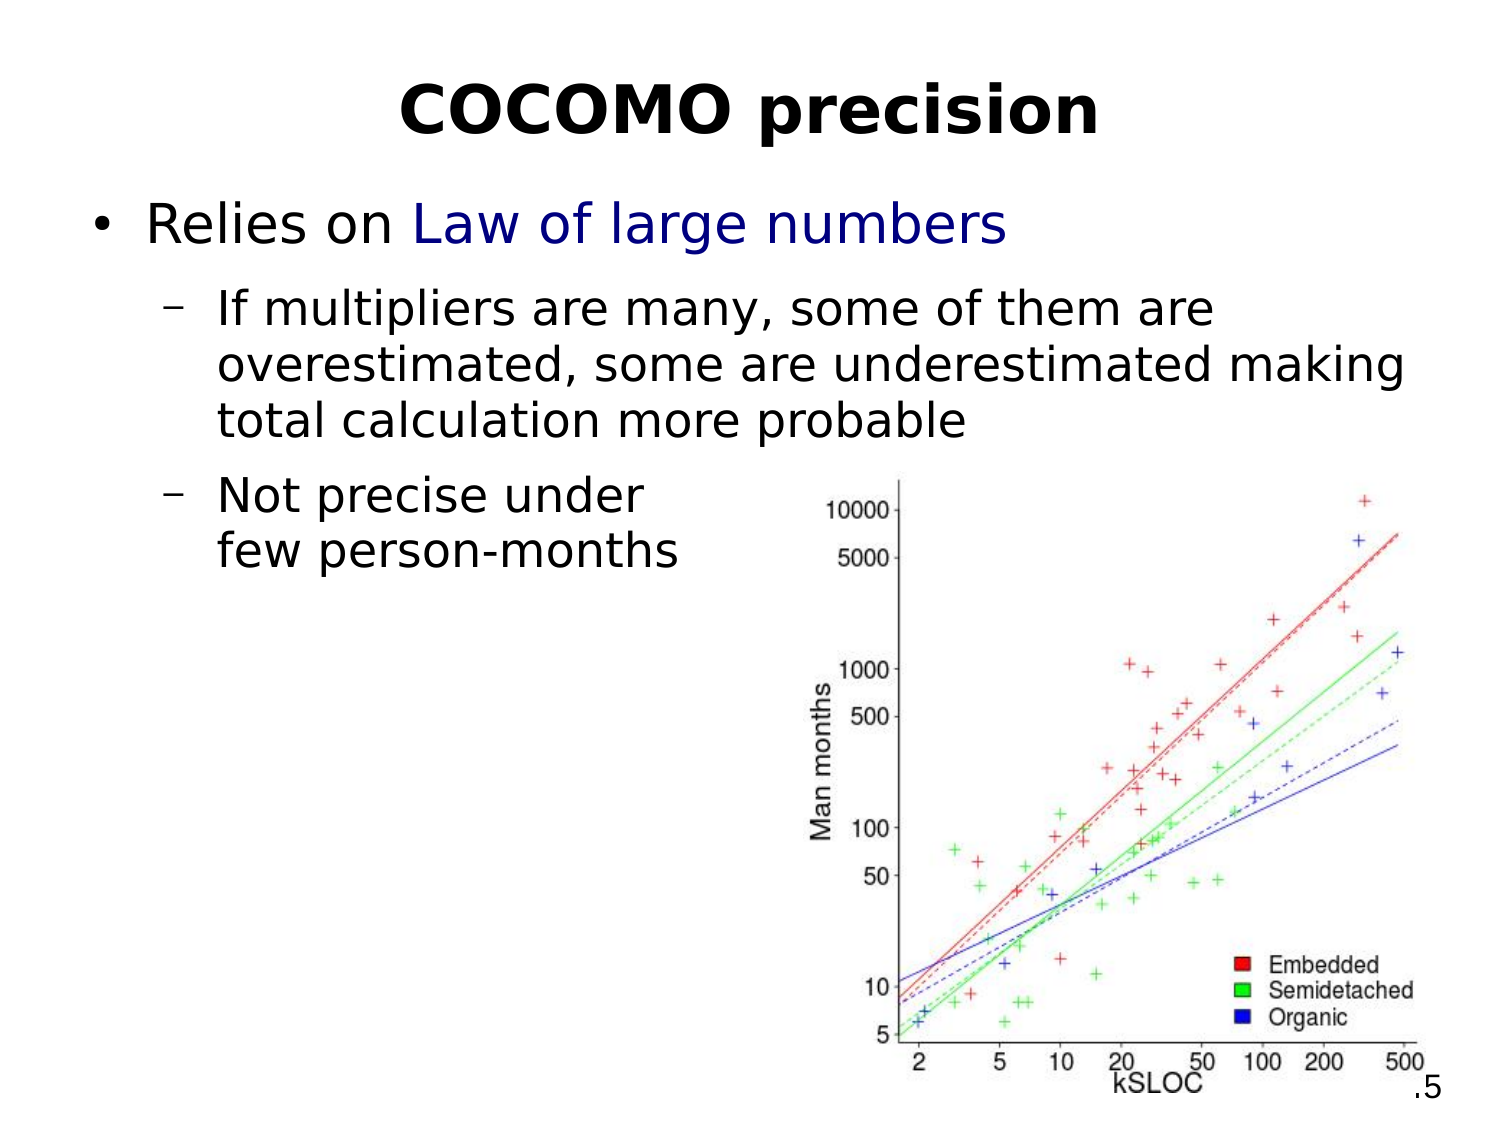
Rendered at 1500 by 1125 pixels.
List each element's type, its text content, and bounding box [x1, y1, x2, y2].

title COCOMO precision [75, 44, 1425, 177]
picture [803, 471, 1426, 1093]
list Relies on Law of large numbers If multipliers are many, some of them are overestimated, some are underestimated making total calculation more probable Not precise under few person-months [75, 192, 1425, 590]
